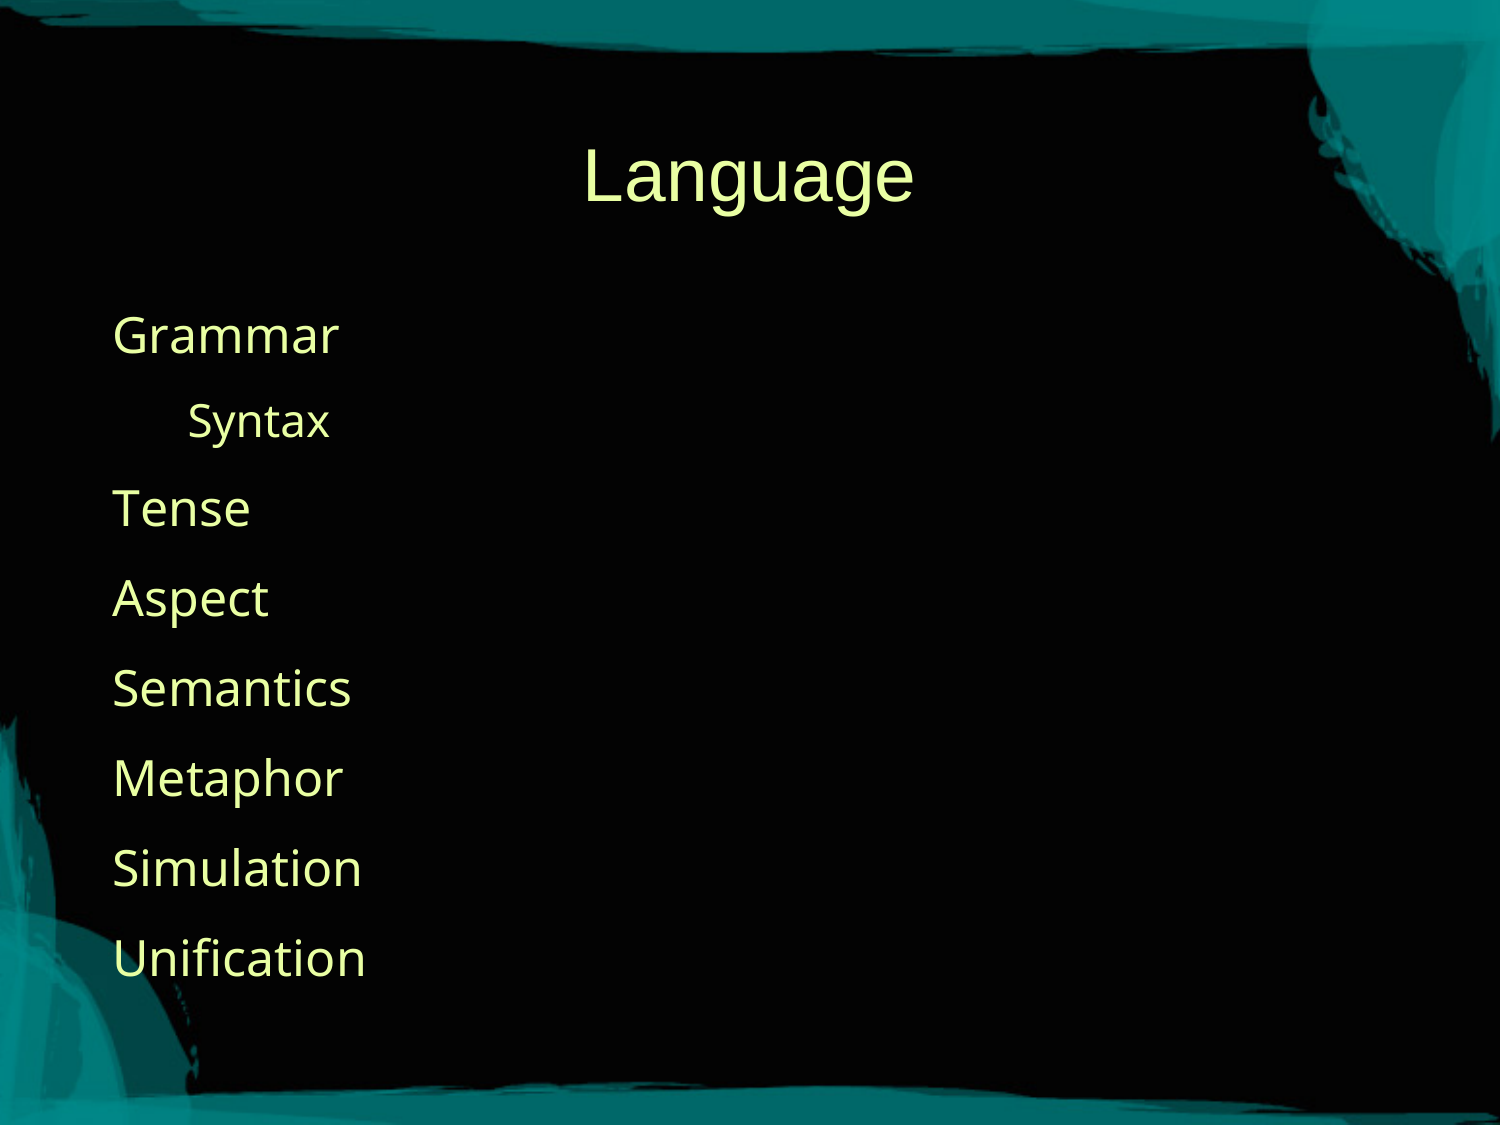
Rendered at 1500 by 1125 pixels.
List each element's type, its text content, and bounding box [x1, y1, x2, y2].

title Language [112, 87, 1388, 263]
picture [0, 0, 1500, 1125]
list Grammar Syntax Tense Aspect Semantics Metaphor Simulation Unification [112, 299, 1388, 986]
